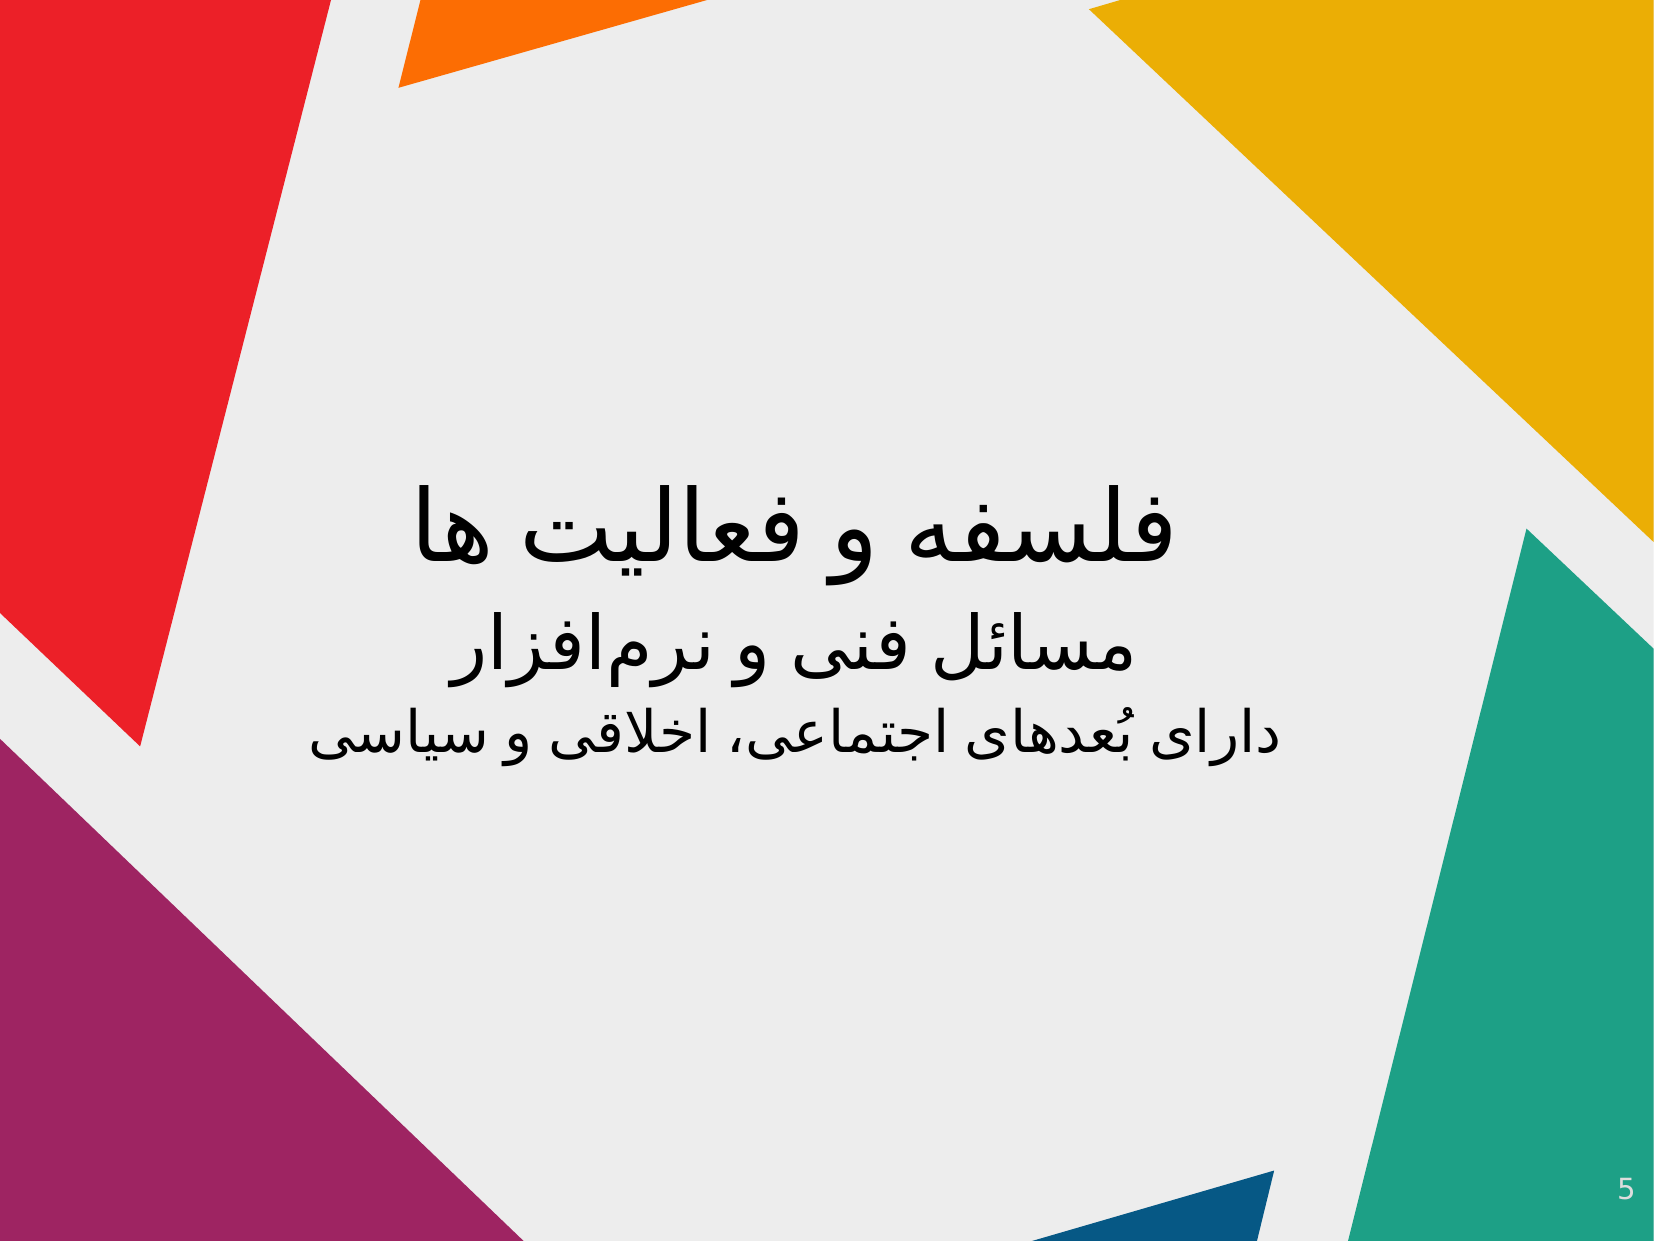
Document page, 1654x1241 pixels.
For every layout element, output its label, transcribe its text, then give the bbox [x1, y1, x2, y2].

text_box فلسفه و فعالیت ها مسائل فنی و نرم‌افزار دارای بُعدهای اجتماعی، اخلاقی و سیاسی [240, 465, 1351, 980]
